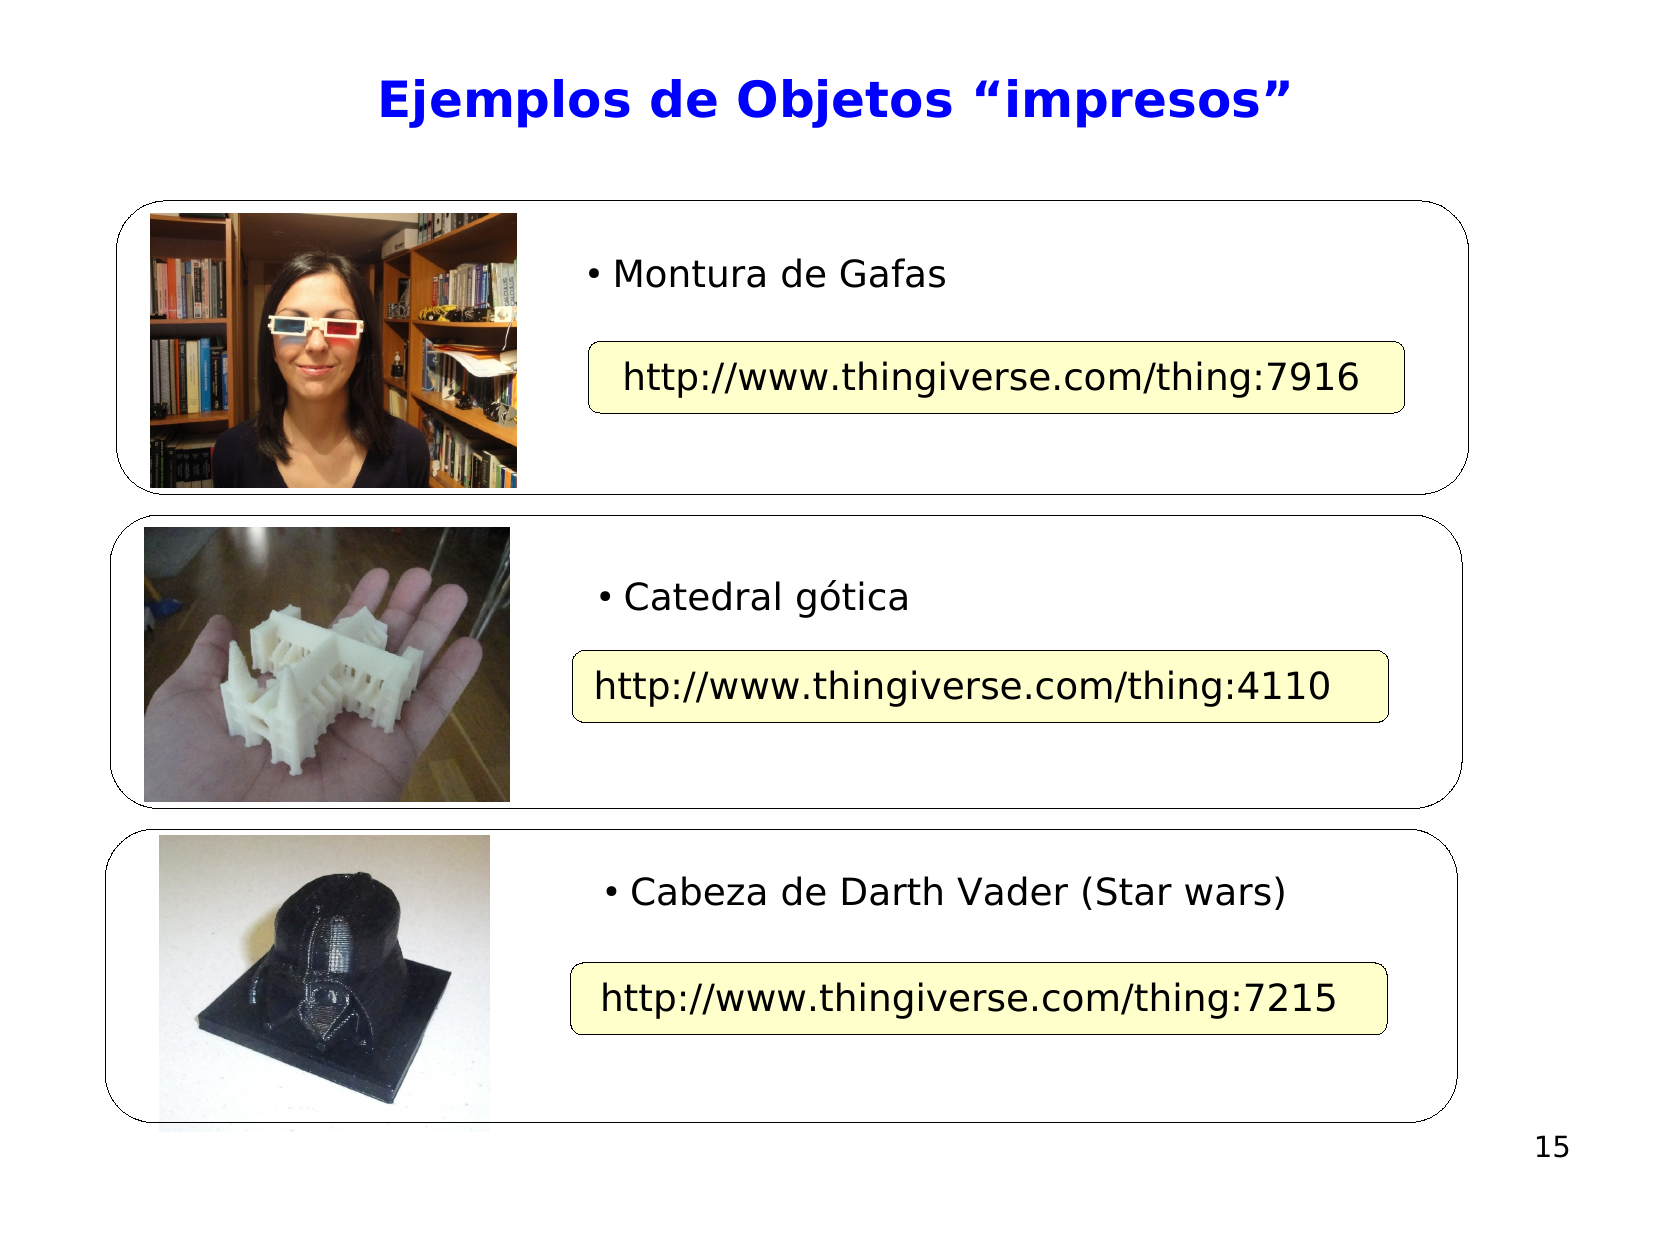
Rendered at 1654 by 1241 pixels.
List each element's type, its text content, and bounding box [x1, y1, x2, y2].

text_box Catedral gótica [583, 568, 1160, 628]
picture [159, 1123, 490, 1132]
text_box Ejemplos de Objetos “impresos” [362, 63, 1310, 137]
picture [150, 213, 517, 488]
text_box [570, 962, 1388, 1035]
text_box [588, 341, 1405, 414]
text_box http://www.thingiverse.com/thing:7215 [585, 968, 1354, 1028]
text_box [572, 650, 1389, 723]
picture [159, 835, 490, 1122]
text_box Cabeza de Darth Vader (Star wars) [590, 863, 1343, 923]
text_box Montura de Gafas [572, 245, 1148, 304]
text_box http://www.thingiverse.com/thing:4110 [578, 657, 1348, 717]
picture [144, 527, 510, 802]
text_box http://www.thingiverse.com/thing:7916 [607, 348, 1376, 408]
